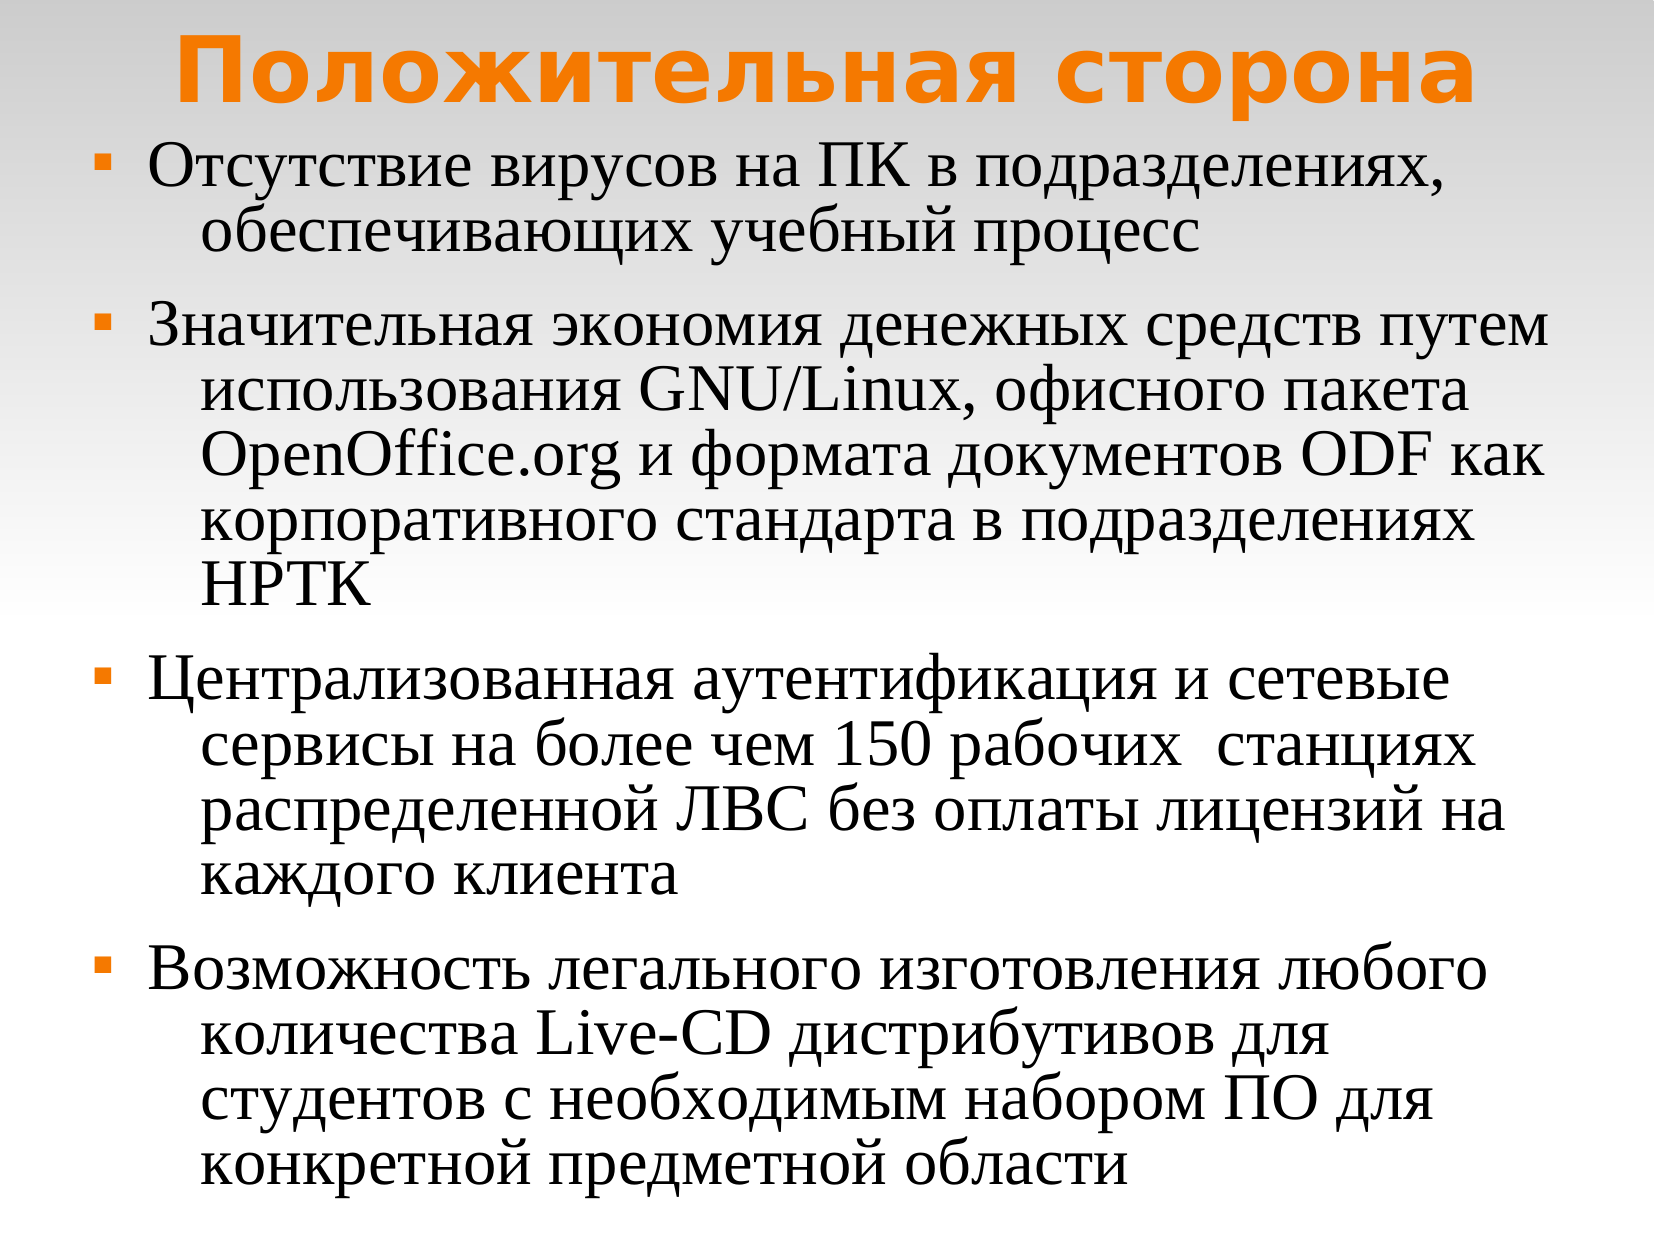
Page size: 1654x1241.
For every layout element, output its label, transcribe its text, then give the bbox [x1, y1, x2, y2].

title Положительная сторона [82, 0, 1571, 135]
list Отсутствие вирусов на ПК в подразделениях, обеспечивающих учебный процесс Значительная экономия денежных средств путем использования GNU/Linux, офисного пакета OpenOffice.org и формата документов ODF как корпоративного стандарта в подразделениях НРТК Централизованная аутентификация и сетевые сервисы на более чем 150 рабочих станциях распределенной ЛВС без оплаты лицензий на каждого клиента Возможность легального изготовления любого количества Live-CD дистрибутивов для студентов с необходимым набором ПО для конкретной предметной области [59, 135, 1601, 1199]
